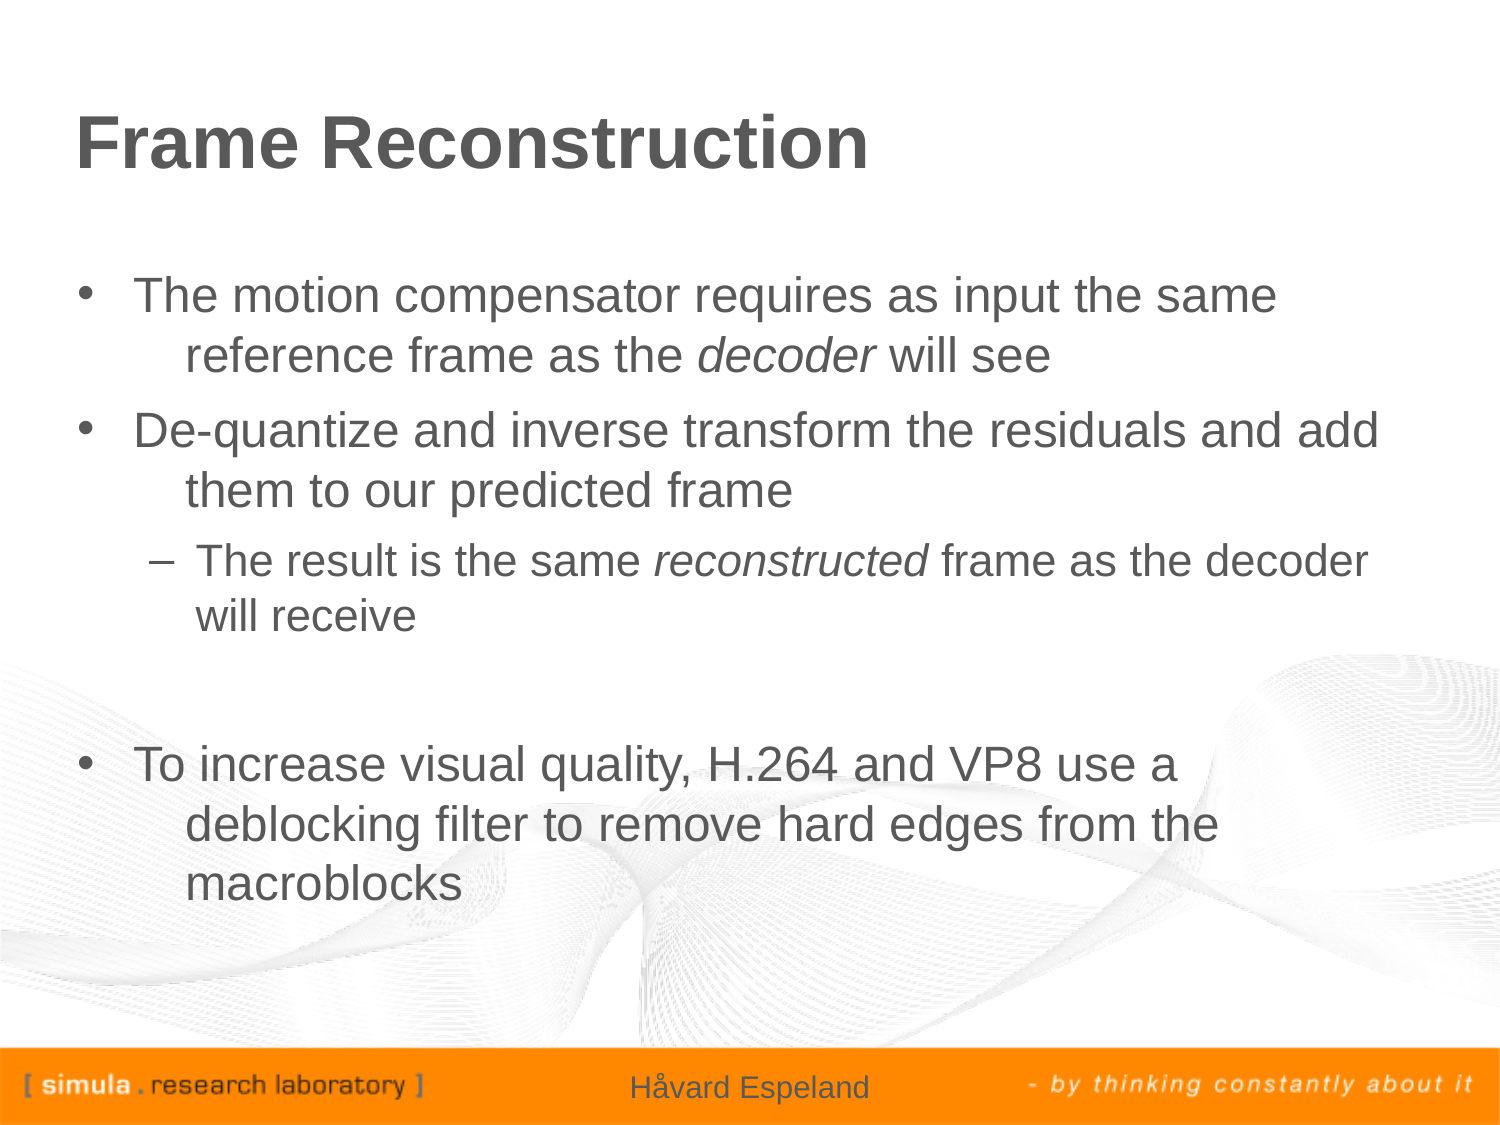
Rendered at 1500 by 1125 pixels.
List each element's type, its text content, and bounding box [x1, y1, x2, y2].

list The motion compensator requires as input the same reference frame as the decoder will see De-quantize and inverse transform the residuals and add them to our predicted frame The result is the same reconstructed frame as the decoder will receive To increase visual quality, H.264 and VP8 use a deblocking filter to remove hard edges from the macroblocks [75, 263, 1425, 916]
picture [0, 654, 1500, 1125]
title Frame Reconstruction [75, 52, 1425, 226]
